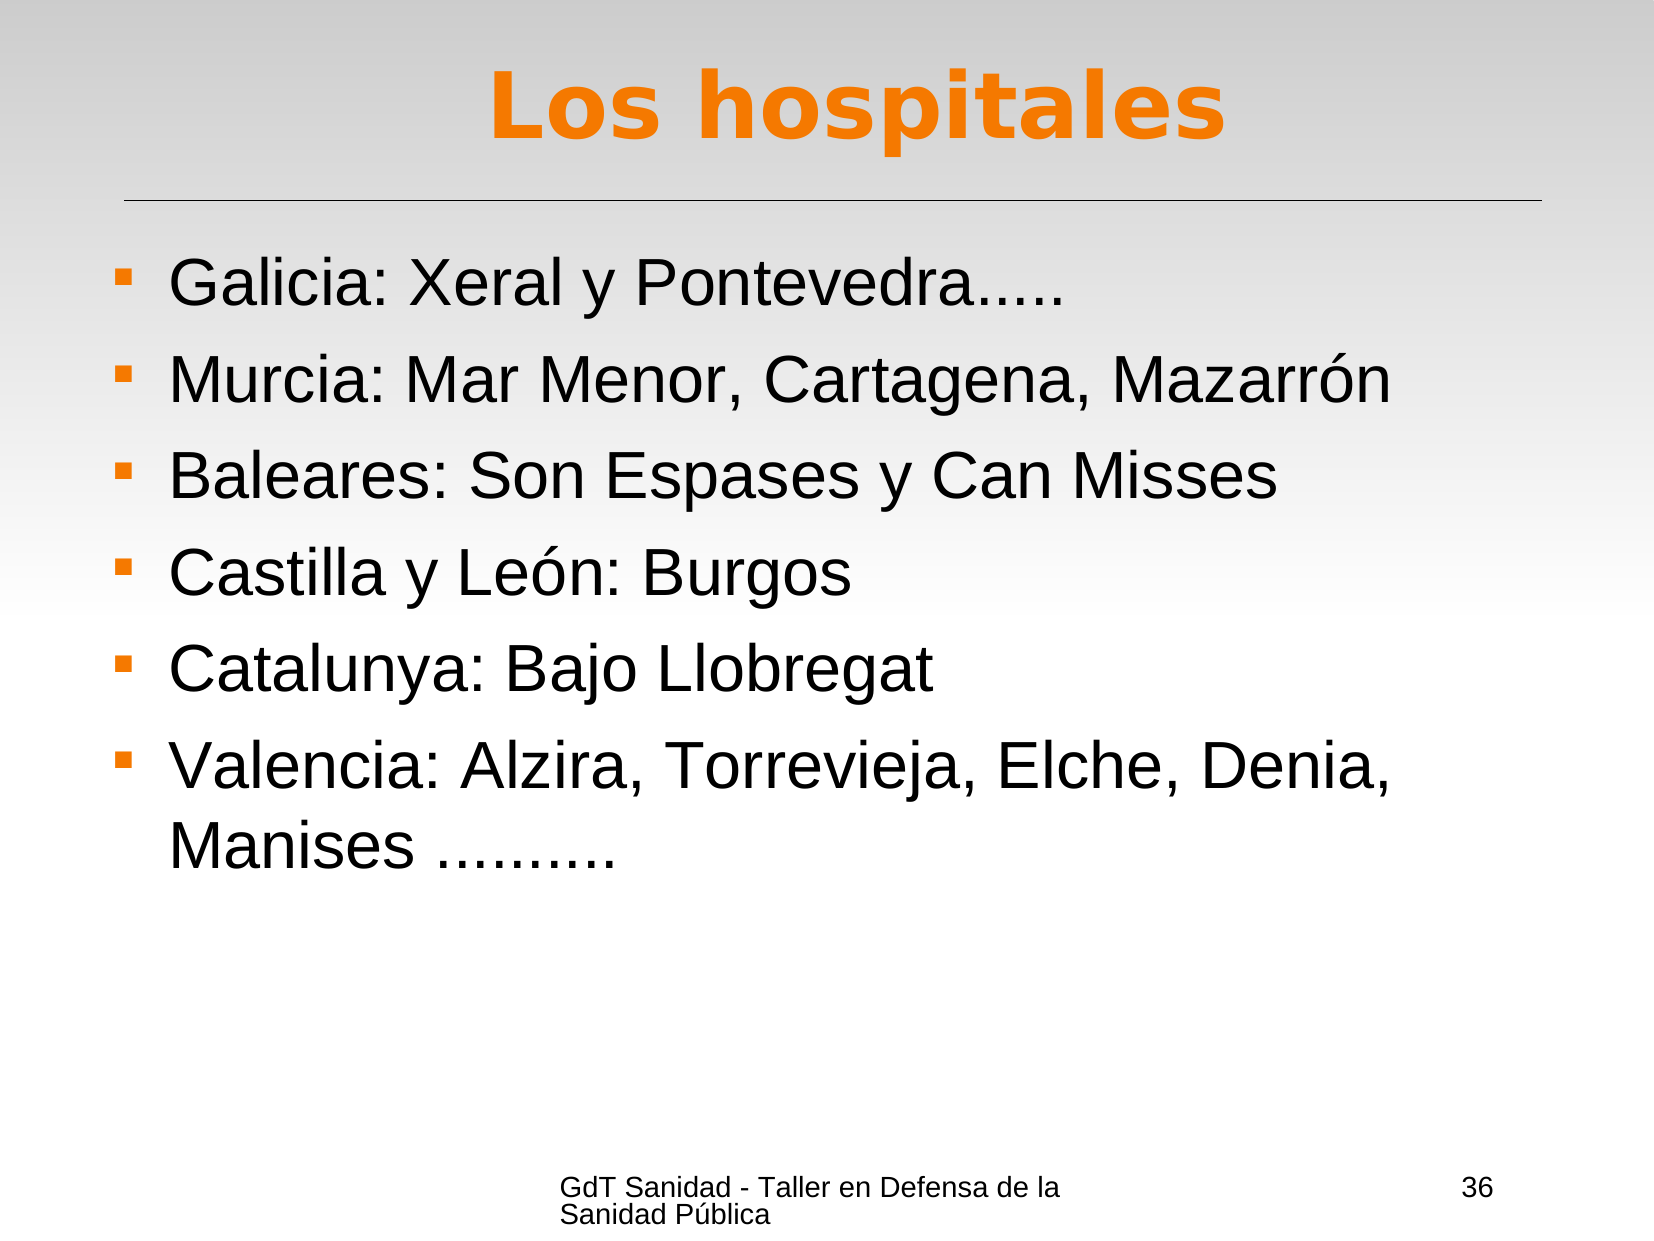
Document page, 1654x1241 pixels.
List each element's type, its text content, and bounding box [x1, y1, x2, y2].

list Galicia: Xeral y Pontevedra..... Murcia: Mar Menor, Cartagena, Mazarrón Baleares: Son Espases y Can Misses Castilla y León: Burgos Catalunya: Bajo Llobregat Valencia: Alzira, Torrevieja, Elche, Denia, Manises .......... [82, 231, 1571, 1050]
title Los hospitales [59, 25, 1625, 178]
